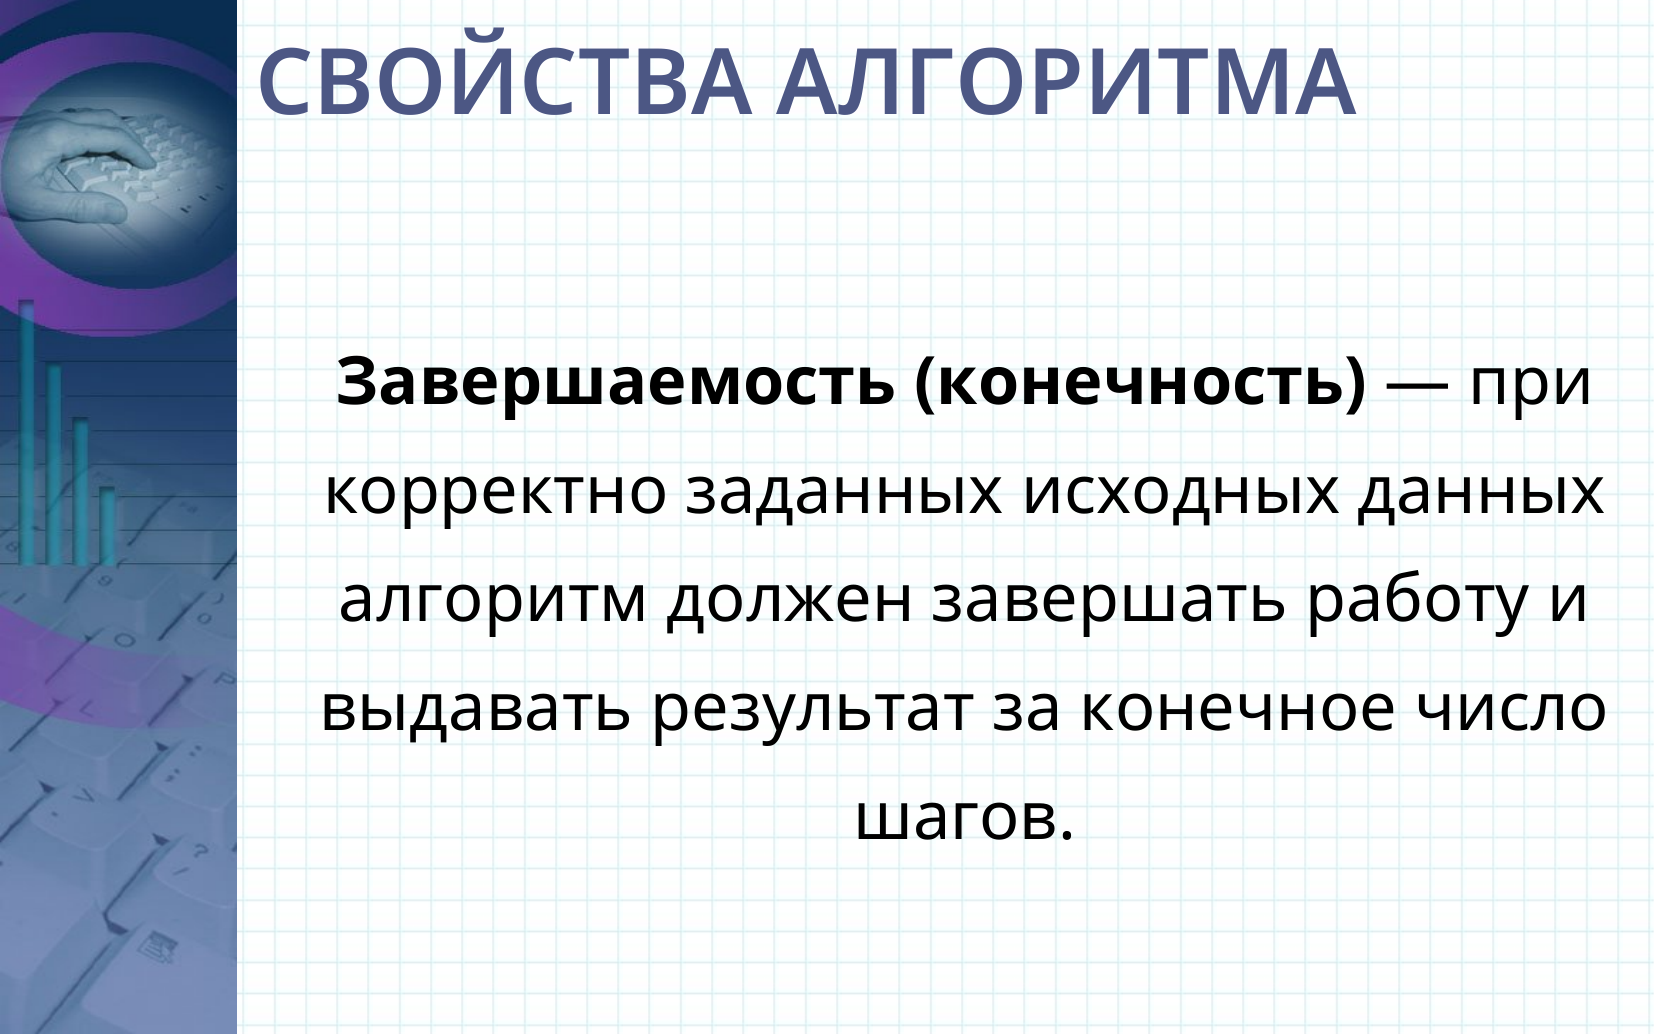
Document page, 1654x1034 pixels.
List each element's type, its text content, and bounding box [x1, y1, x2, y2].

title СВОЙСТВА АЛГОРИТМА [254, 0, 1640, 165]
picture [0, 0, 1654, 1034]
subtitle Завершаемость (конечность) — при корректно заданных исходных данных алгоритм должен завершать работу и выдавать результат за конечное число шагов. [254, 287, 1640, 887]
